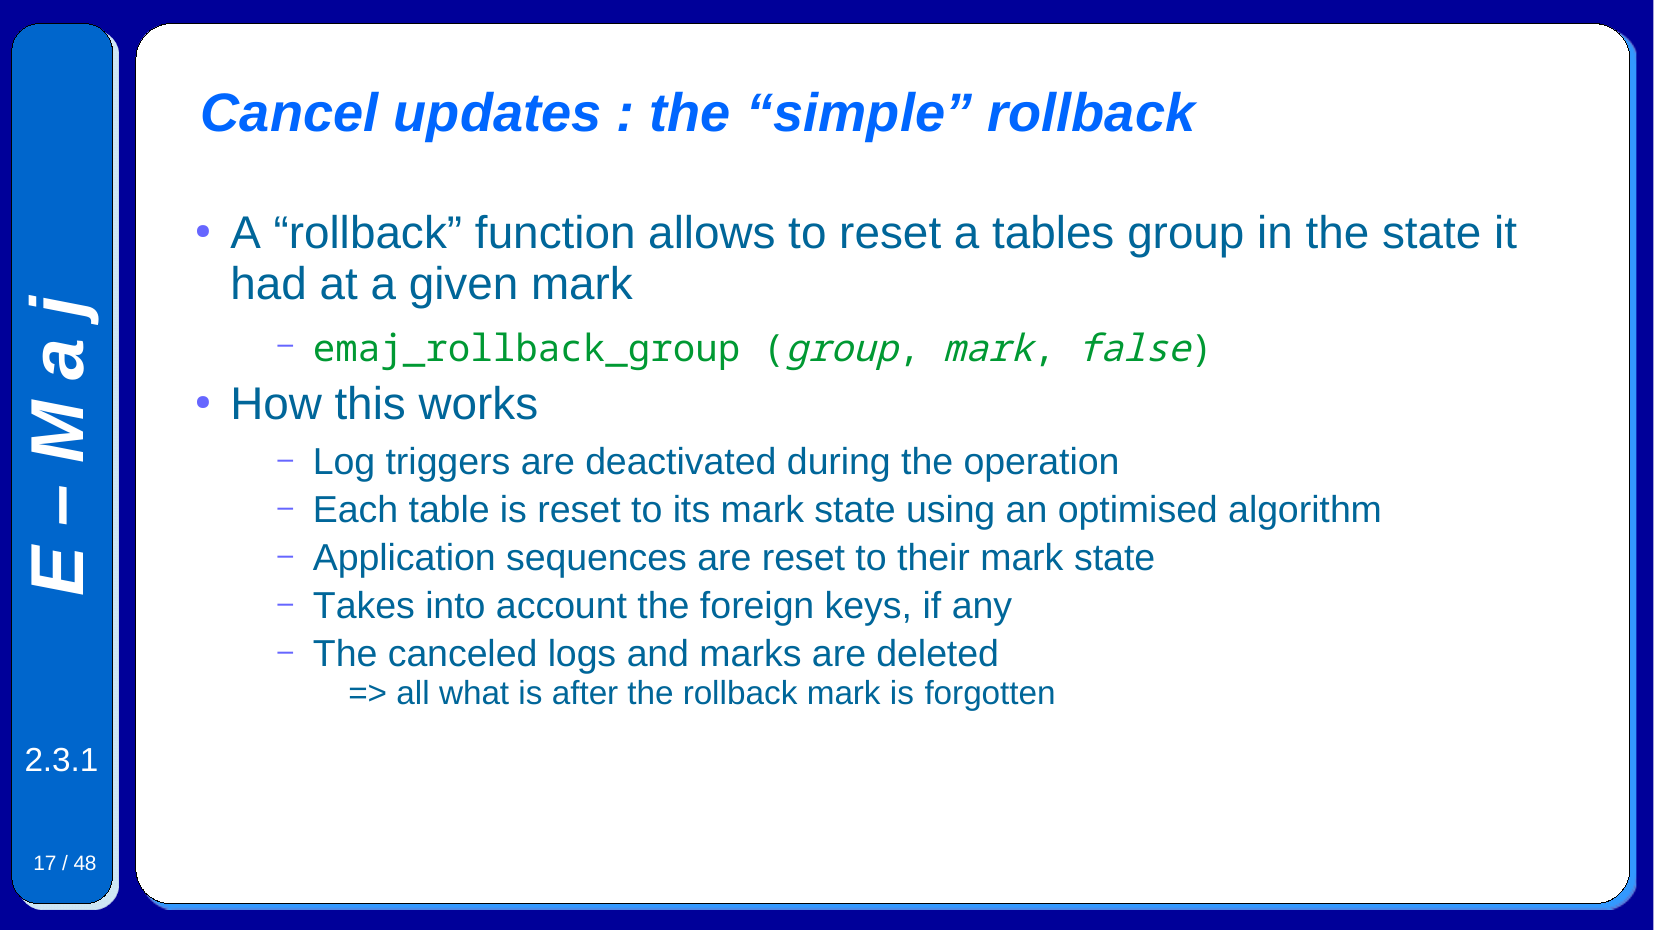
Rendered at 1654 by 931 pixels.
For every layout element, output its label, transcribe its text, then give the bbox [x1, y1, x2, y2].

list A “rollback” function allows to reset a tables group in the state it had at a given mark emaj_rollback_group (group, mark, false) How this works Log triggers are deactivated during the operation Each table is reset to its mark state using an optimised algorithm Application sequences are reset to their mark state Takes into account the foreign keys, if any The canceled logs and marks are deleted => all what is after the rollback mark is forgotten [177, 206, 1587, 827]
title Cancel updates : the “simple” rollback [200, 34, 1575, 191]
